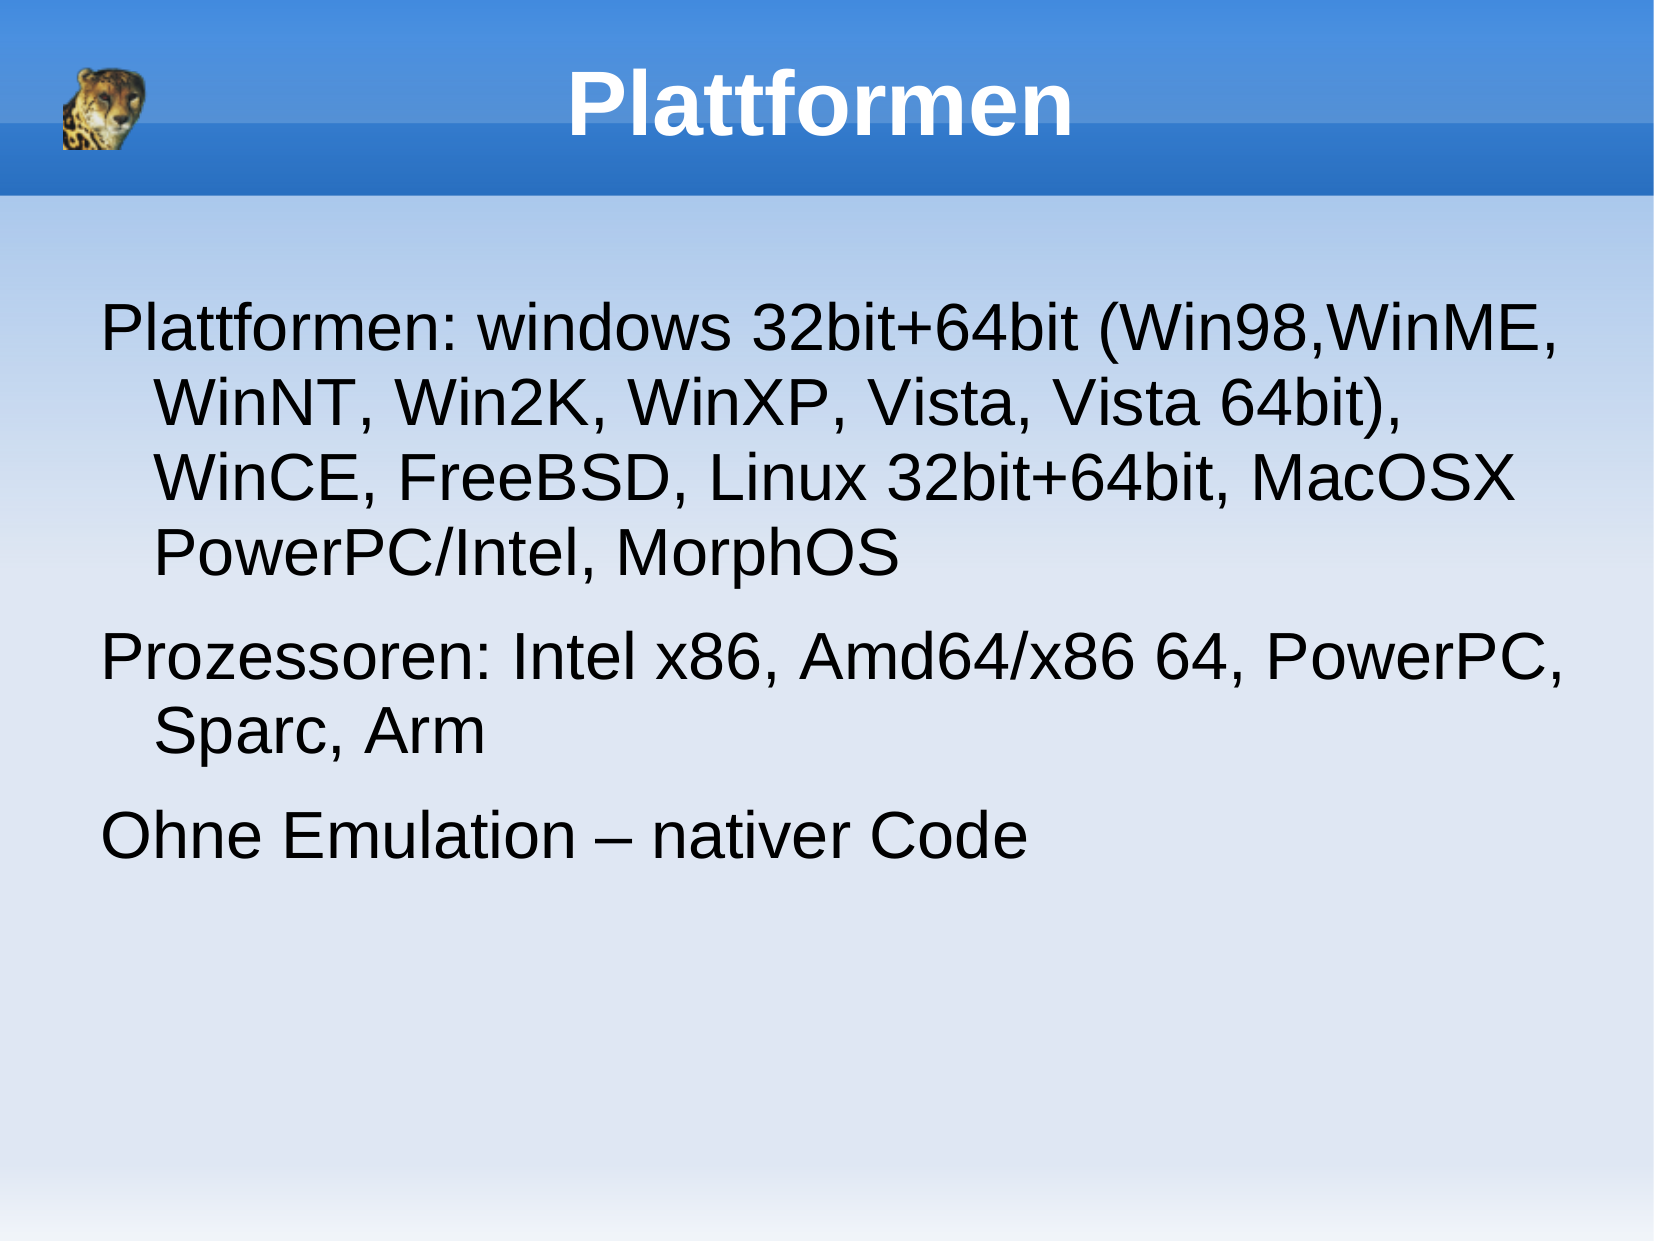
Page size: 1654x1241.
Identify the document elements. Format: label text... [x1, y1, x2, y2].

list Plattformen: windows 32bit+64bit (Win98,WinME, WinNT, Win2K, WinXP, Vista, Vista 64bit), WinCE, FreeBSD, Linux 32bit+64bit, MacOSX PowerPC/Intel, MorphOS Prozessoren: Intel x86, Amd64/x86 64, PowerPC, Sparc, Arm Ohne Emulation – nativer Code [82, 290, 1571, 1094]
title Plattformen [76, 7, 1565, 200]
picture [0, 0, 1654, 1241]
